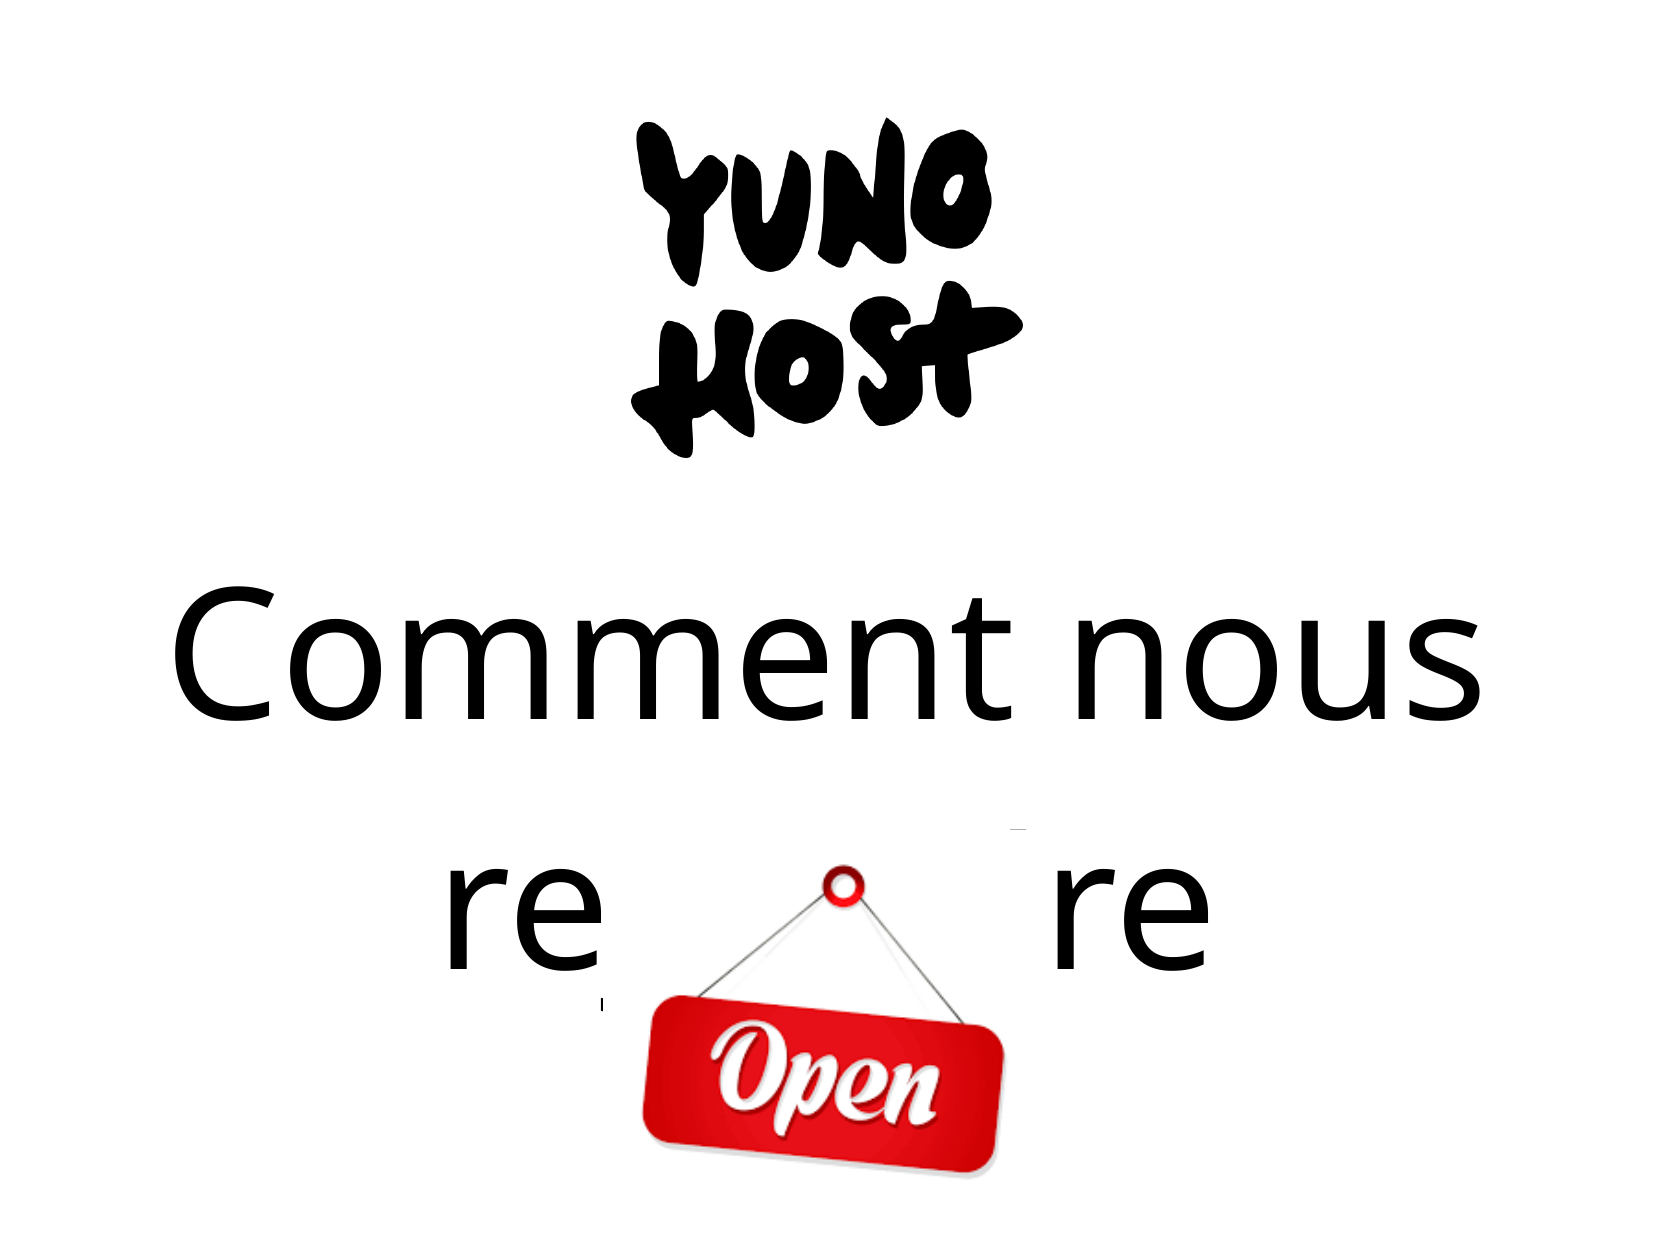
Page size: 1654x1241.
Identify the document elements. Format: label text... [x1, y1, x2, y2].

title Comment nous rejoindre [82, 608, 1571, 938]
picture [603, 830, 1047, 1216]
picture [631, 117, 1023, 458]
